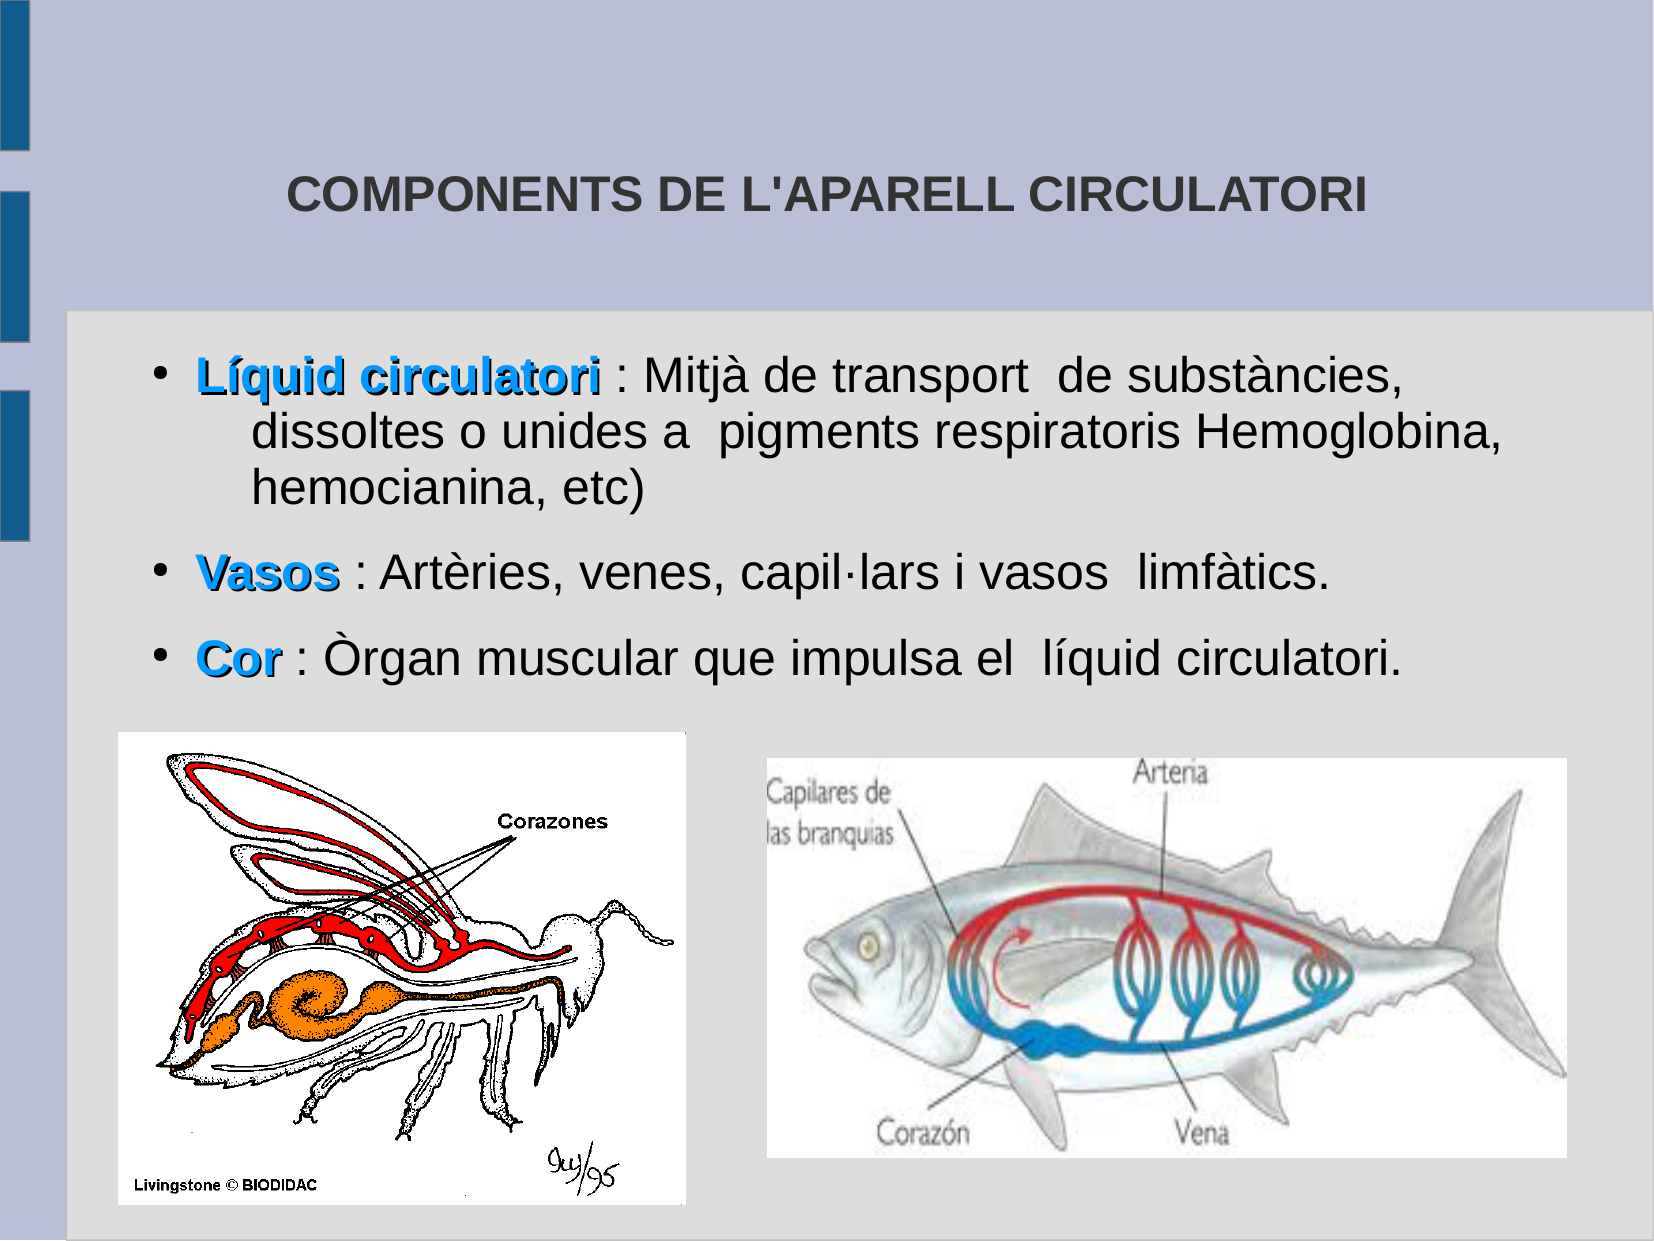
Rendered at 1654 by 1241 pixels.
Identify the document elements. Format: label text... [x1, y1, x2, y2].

picture [118, 732, 686, 1205]
picture [767, 758, 1567, 1158]
list Líquid circulatori : Mitjà de transport de substàncies, dissoltes o unides a pigments respiratoris Hemoglobina, hemocianina, etc) Vasos : Artèries, venes, capil·lars i vasos limfàtics. Cor : Òrgan muscular que impulsa el líquid circulatori. [121, 344, 1534, 1126]
title COMPONENTS DE L'APARELL CIRCULATORI [121, 91, 1534, 298]
